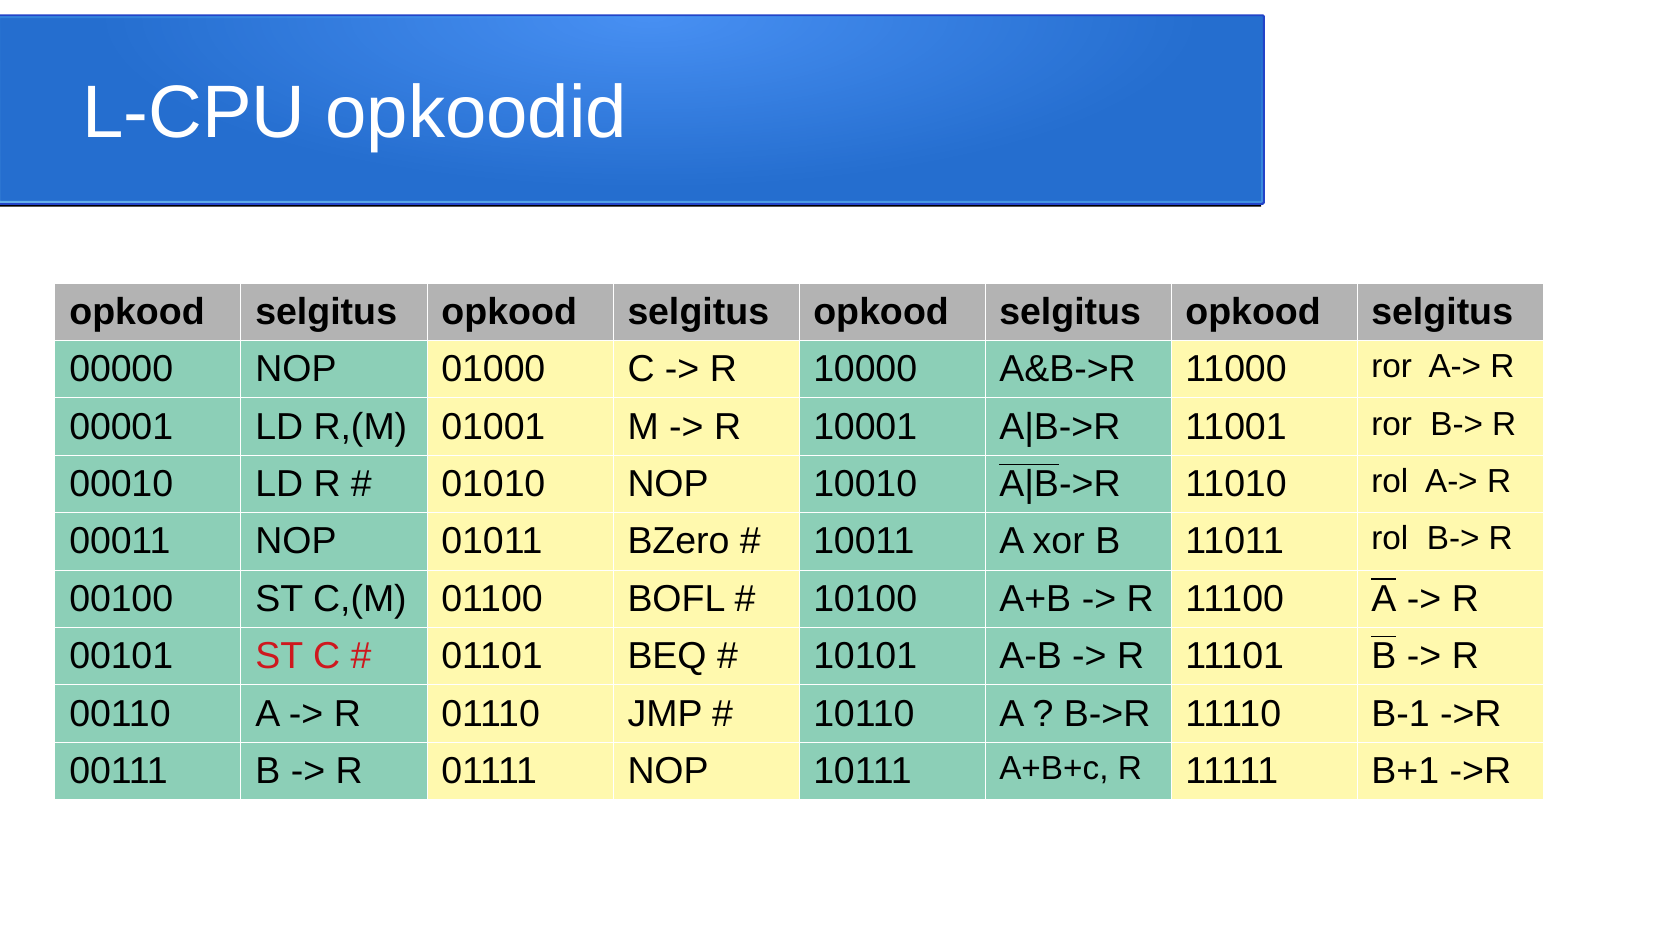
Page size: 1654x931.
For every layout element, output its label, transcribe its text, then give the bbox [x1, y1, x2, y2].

table_cell 11000 [1172, 341, 1357, 397]
table_cell 11101 [1172, 628, 1357, 684]
table_header selgitus [241, 284, 427, 340]
table_cell C -> R [614, 341, 799, 397]
table_cell A ? B->R [986, 685, 1171, 742]
table_cell B-1 ->R [1358, 685, 1543, 742]
table_cell A-B -> R [986, 628, 1171, 684]
title L-CPU opkoodid [82, 35, 1235, 189]
table_cell A+B+c, R [986, 743, 1171, 799]
table_cell 00110 [55, 685, 240, 742]
table_header opkood [55, 284, 240, 340]
table_cell 00000 [55, 341, 240, 397]
table_cell 10000 [800, 341, 985, 397]
table_cell 01010 [428, 456, 613, 512]
table_cell 00010 [55, 456, 240, 512]
table_cell LD R,(M) [241, 398, 427, 455]
table_cell 11110 [1172, 685, 1357, 742]
table_cell A -> R [241, 685, 427, 742]
table_cell A -> R [1358, 571, 1543, 627]
table_cell ST C # [241, 628, 427, 684]
table_cell 10101 [800, 628, 985, 684]
table_cell 01011 [428, 513, 613, 570]
table_cell NOP [614, 456, 799, 512]
table_cell 00101 [55, 628, 240, 684]
table_cell NOP [241, 513, 427, 570]
table_cell 11111 [1172, 743, 1357, 799]
table_header opkood [428, 284, 613, 340]
table_header selgitus [986, 284, 1171, 340]
table_cell JMP # [614, 685, 799, 742]
table_cell BEQ # [614, 628, 799, 684]
table_cell 01110 [428, 685, 613, 742]
table_cell 00001 [55, 398, 240, 455]
table_cell A|B->R [986, 398, 1171, 455]
table_cell 10111 [800, 743, 985, 799]
table_cell 10010 [800, 456, 985, 512]
table_cell ror A-> R [1358, 341, 1543, 397]
table_cell 10001 [800, 398, 985, 455]
table_cell B+1 ->R [1358, 743, 1543, 799]
table_cell 00011 [55, 513, 240, 570]
table_header opkood [1172, 284, 1357, 340]
table_cell 00100 [55, 571, 240, 627]
table_cell 11100 [1172, 571, 1357, 627]
table_header opkood [800, 284, 985, 340]
table_cell A+B -> R [986, 571, 1171, 627]
table_cell 01111 [428, 743, 613, 799]
table_header selgitus [1358, 284, 1543, 340]
table_cell 10100 [800, 571, 985, 627]
table_cell LD R # [241, 456, 427, 512]
table_cell rol A-> R [1358, 456, 1543, 512]
table_cell BZero # [614, 513, 799, 570]
table_cell M -> R [614, 398, 799, 455]
table_cell 01101 [428, 628, 613, 684]
table_header selgitus [614, 284, 799, 340]
table_cell B -> R [1358, 628, 1543, 684]
table_cell 01100 [428, 571, 613, 627]
table_cell rol B-> R [1358, 513, 1543, 570]
table_cell 11010 [1172, 456, 1357, 512]
table_cell A xor B [986, 513, 1171, 570]
table_cell BOFL # [614, 571, 799, 627]
table_cell 10011 [800, 513, 985, 570]
table_cell A|B->R [986, 456, 1171, 512]
table_cell 11001 [1172, 398, 1357, 455]
table_cell 11011 [1172, 513, 1357, 570]
table_cell 01001 [428, 398, 613, 455]
table_cell NOP [614, 743, 799, 799]
table_cell A&B->R [986, 341, 1171, 397]
table_cell 10110 [800, 685, 985, 742]
table_cell NOP [241, 341, 427, 397]
table_cell B -> R [241, 743, 427, 799]
table_cell 01000 [428, 341, 613, 397]
table_cell 00111 [55, 743, 240, 799]
table_cell ror B-> R [1358, 398, 1543, 455]
table_cell ST C,(M) [241, 571, 427, 627]
